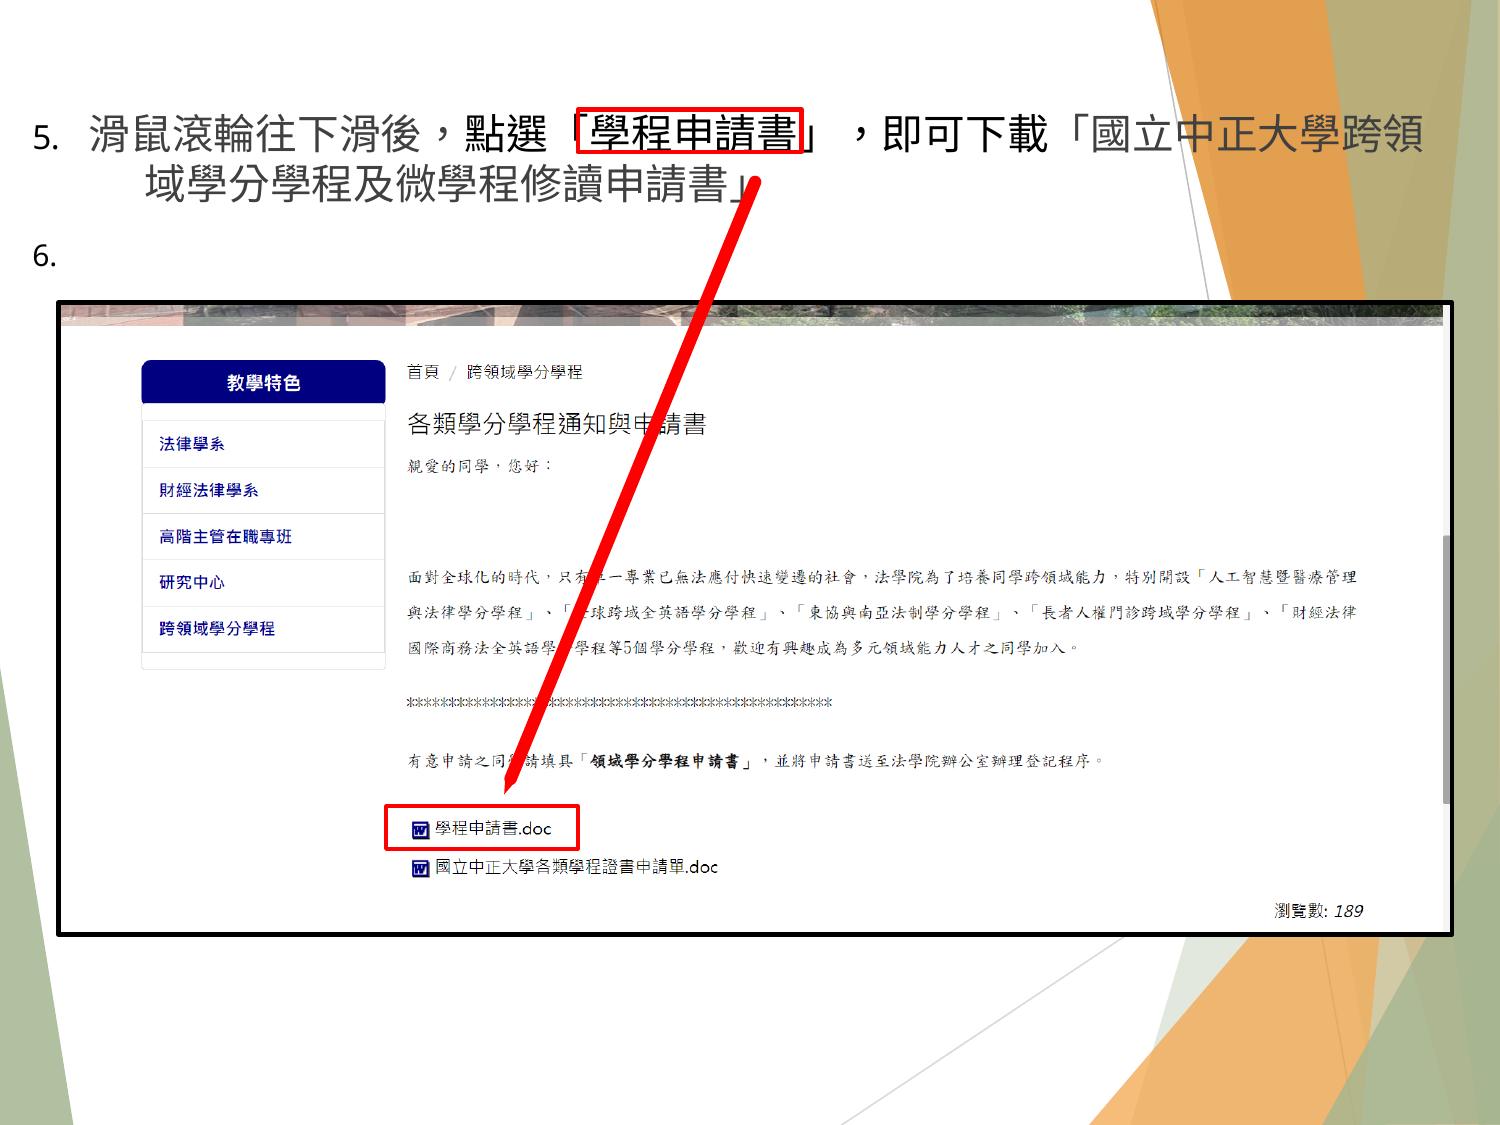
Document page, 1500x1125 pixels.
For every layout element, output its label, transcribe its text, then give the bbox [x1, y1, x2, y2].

list 滑鼠滾輪往下滑後，點選「學程申請書」，即可下載「國立中正大學跨領域學分學程及微學程修讀申請書」 [17, 99, 1450, 240]
picture [60, 305, 1450, 932]
